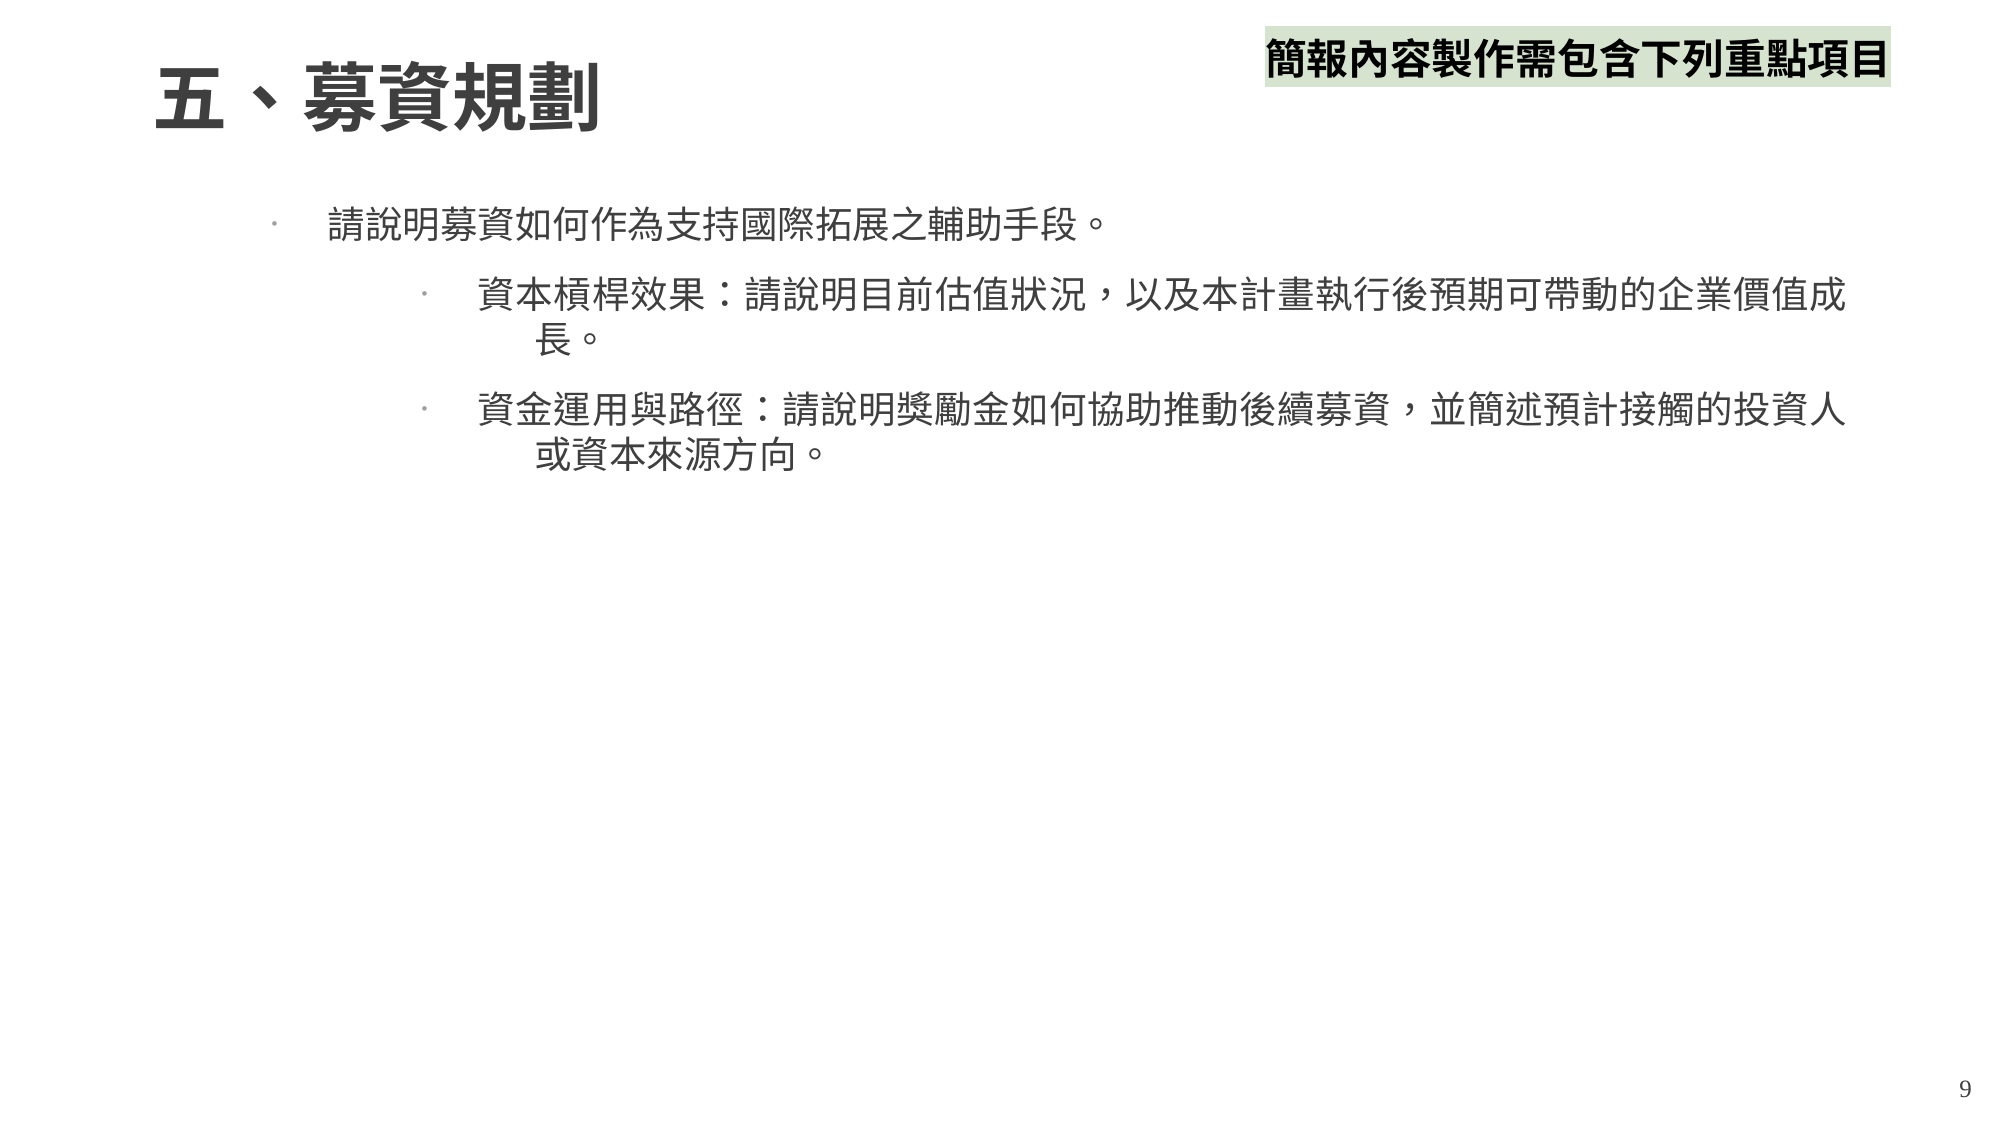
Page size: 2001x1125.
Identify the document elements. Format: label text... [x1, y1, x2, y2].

text_box 9 [1931, 1062, 2000, 1113]
list 請說明募資如何作為支持國際拓展之輔助手段。 資本槓桿效果：請說明目前估值狀況，以及本計畫執行後預期可帶動的企業價值成長。 資金運用與路徑：請說明獎勵金如何協助推動後續募資，並簡述預計接觸的投資人或資本來源方向。 [137, 193, 1863, 1036]
title 五、募資規劃 [137, 49, 1863, 153]
text_box 簡報內容製作需包含下列重點項目 [1174, 26, 1983, 91]
